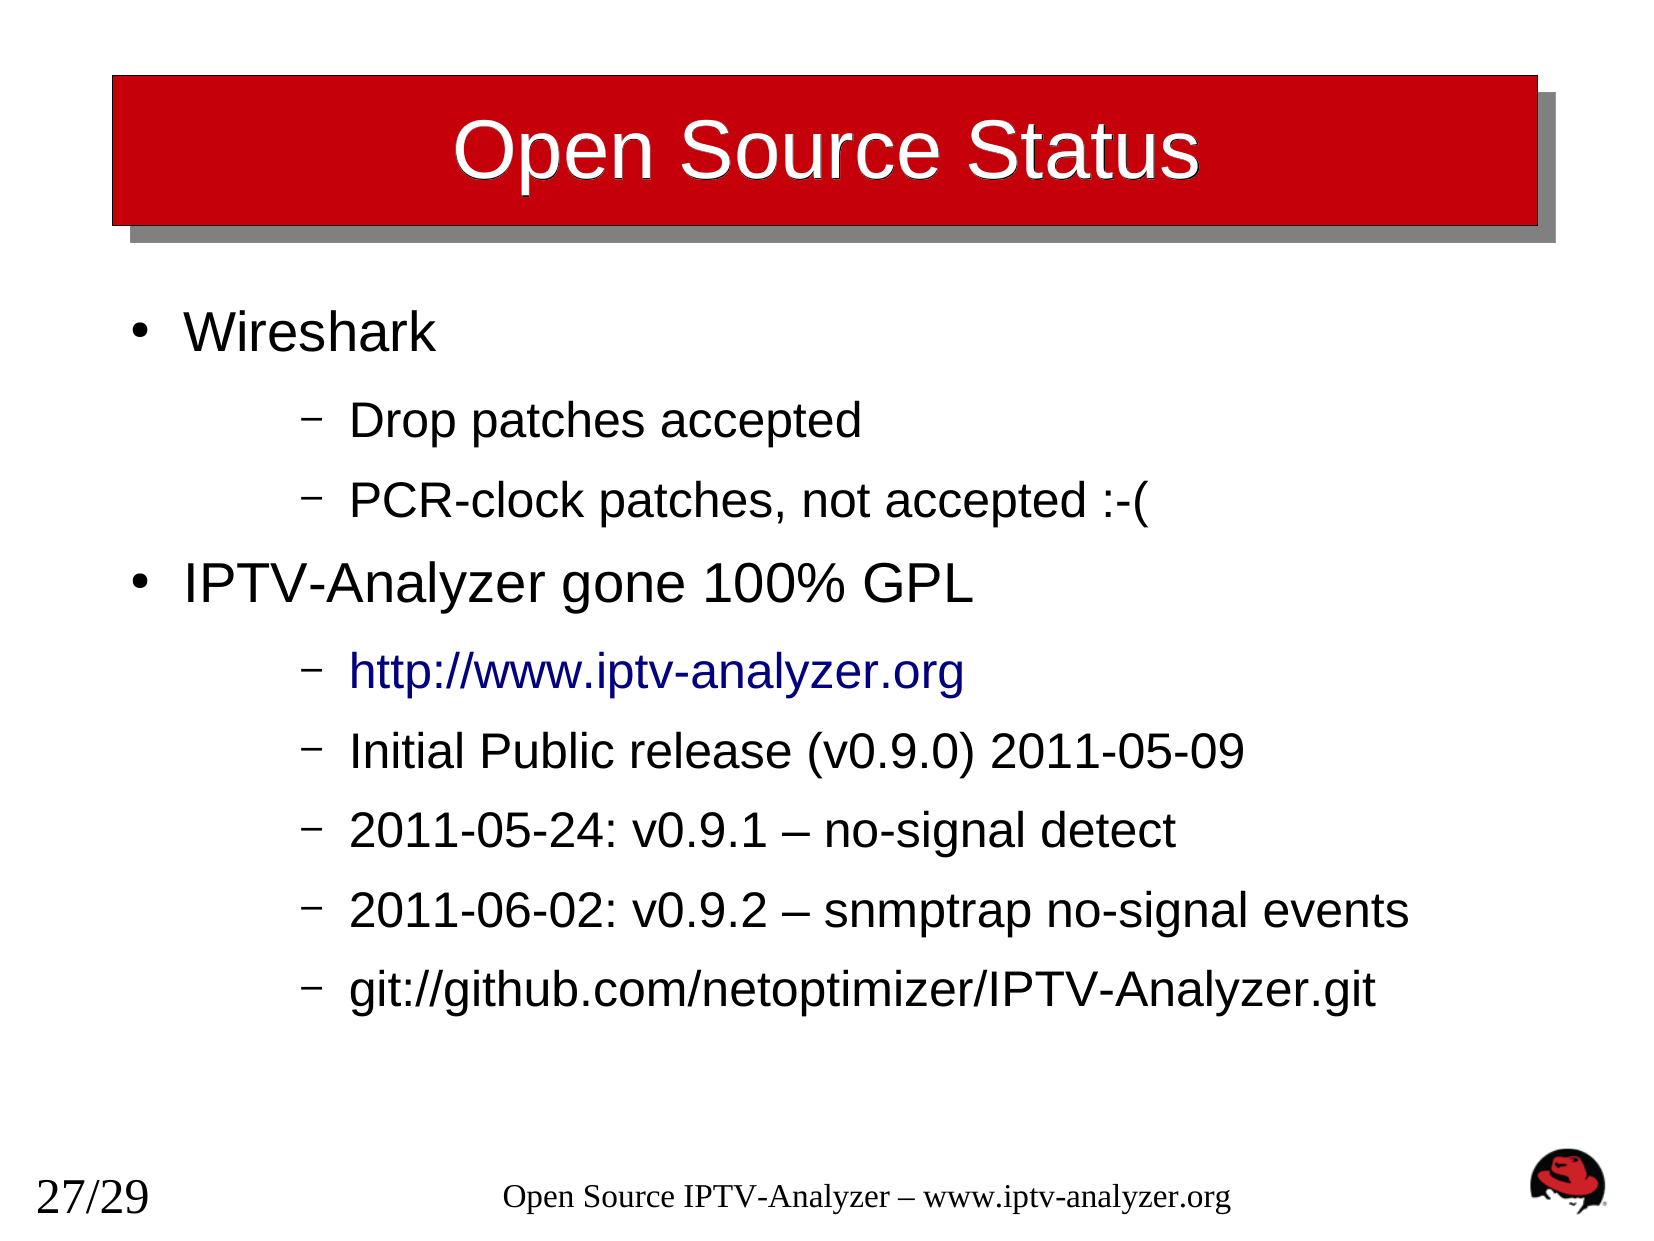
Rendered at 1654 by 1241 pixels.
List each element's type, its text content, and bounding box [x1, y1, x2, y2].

picture [1529, 1146, 1613, 1224]
list Wireshark Drop patches accepted PCR-clock patches, not accepted :-( IPTV-Analyzer gone 100% GPL http://www.iptv-analyzer.org Initial Public release (v0.9.0) 2011-05-09 2011-05-24: v0.9.1 – no-signal detect 2011-06-02: v0.9.2 – snmptrap no-signal events git://github.com/netoptimizer/IPTV-Analyzer.git [112, 300, 1538, 1058]
title Open Source Status [116, 90, 1538, 211]
